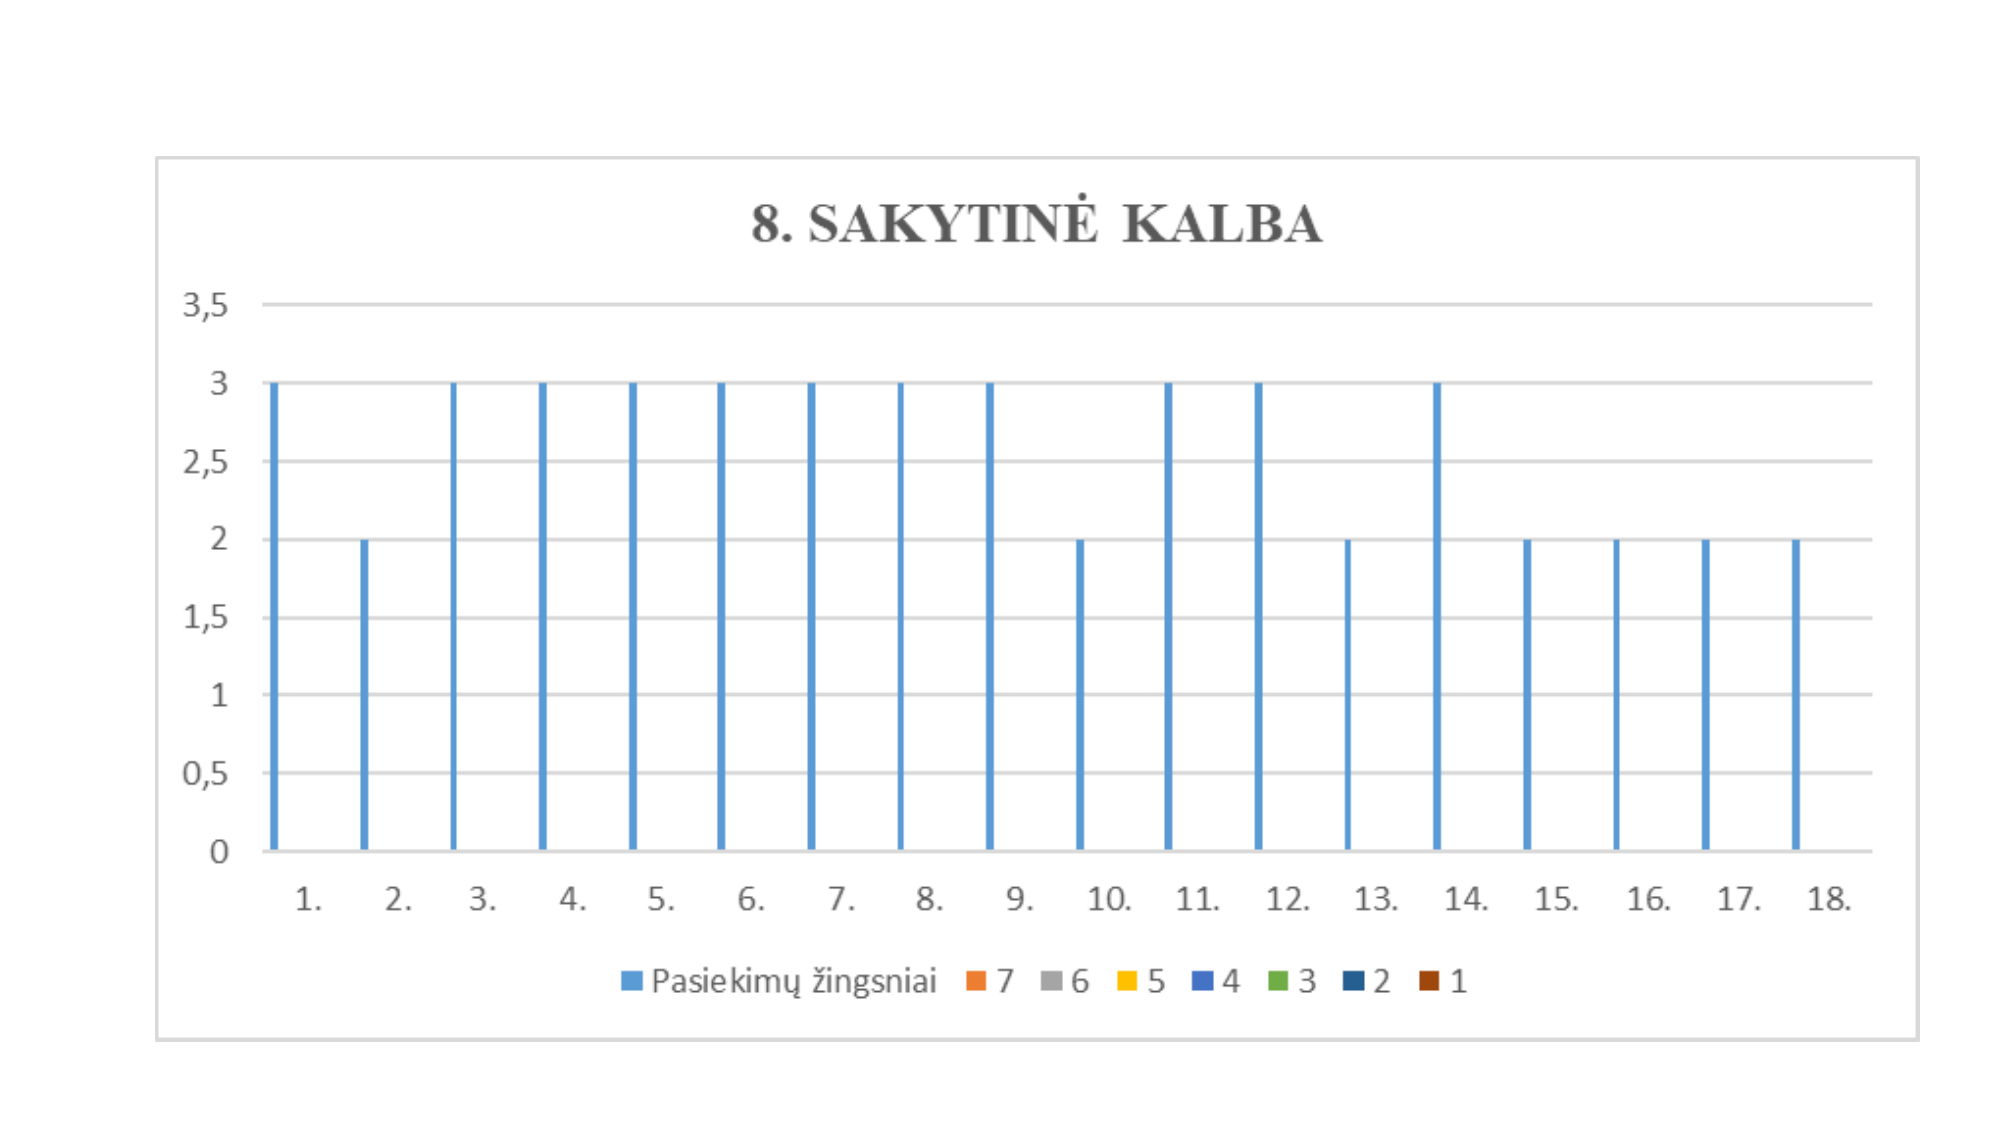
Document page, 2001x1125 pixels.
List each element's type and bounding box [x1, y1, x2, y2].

picture [155, 156, 1920, 1042]
